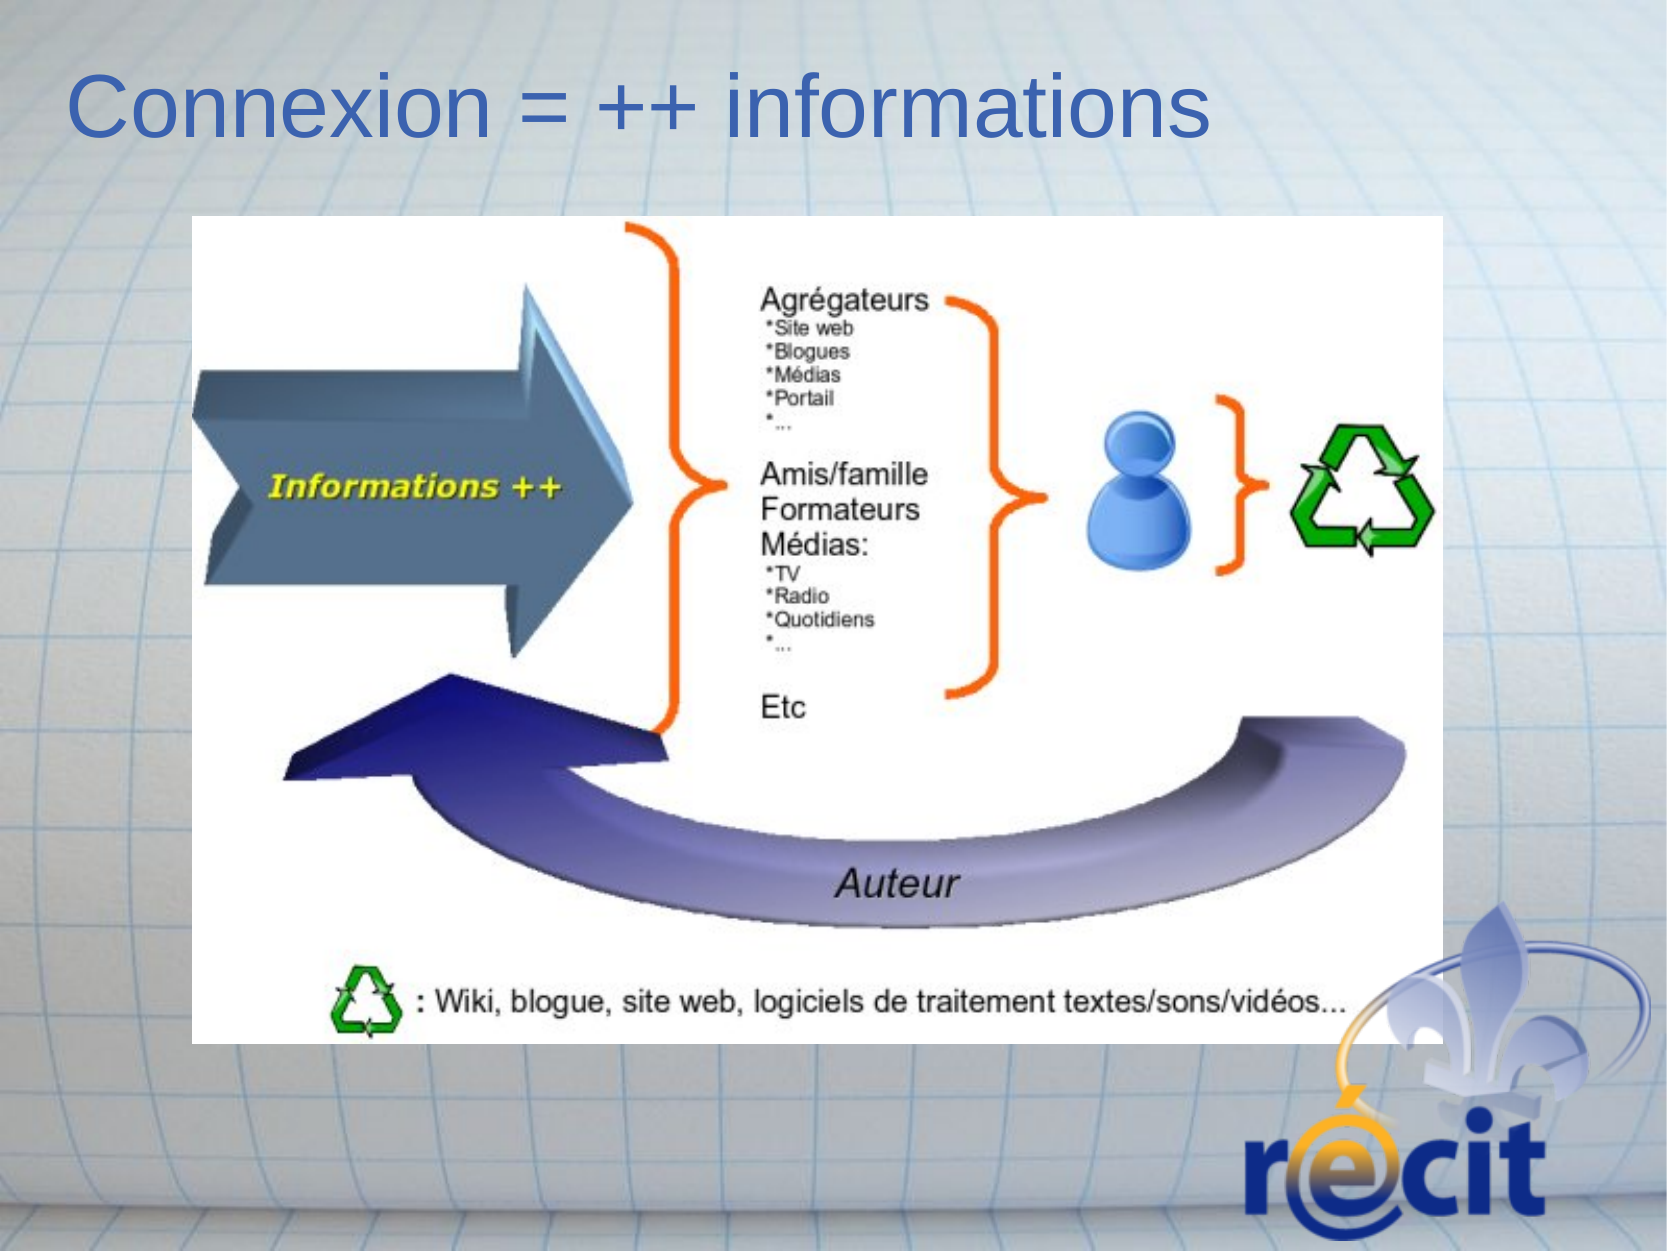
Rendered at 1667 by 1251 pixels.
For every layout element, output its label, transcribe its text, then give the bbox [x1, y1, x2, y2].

title Connexion = ++ informations [65, 61, 1653, 213]
picture [0, 0, 1667, 1251]
